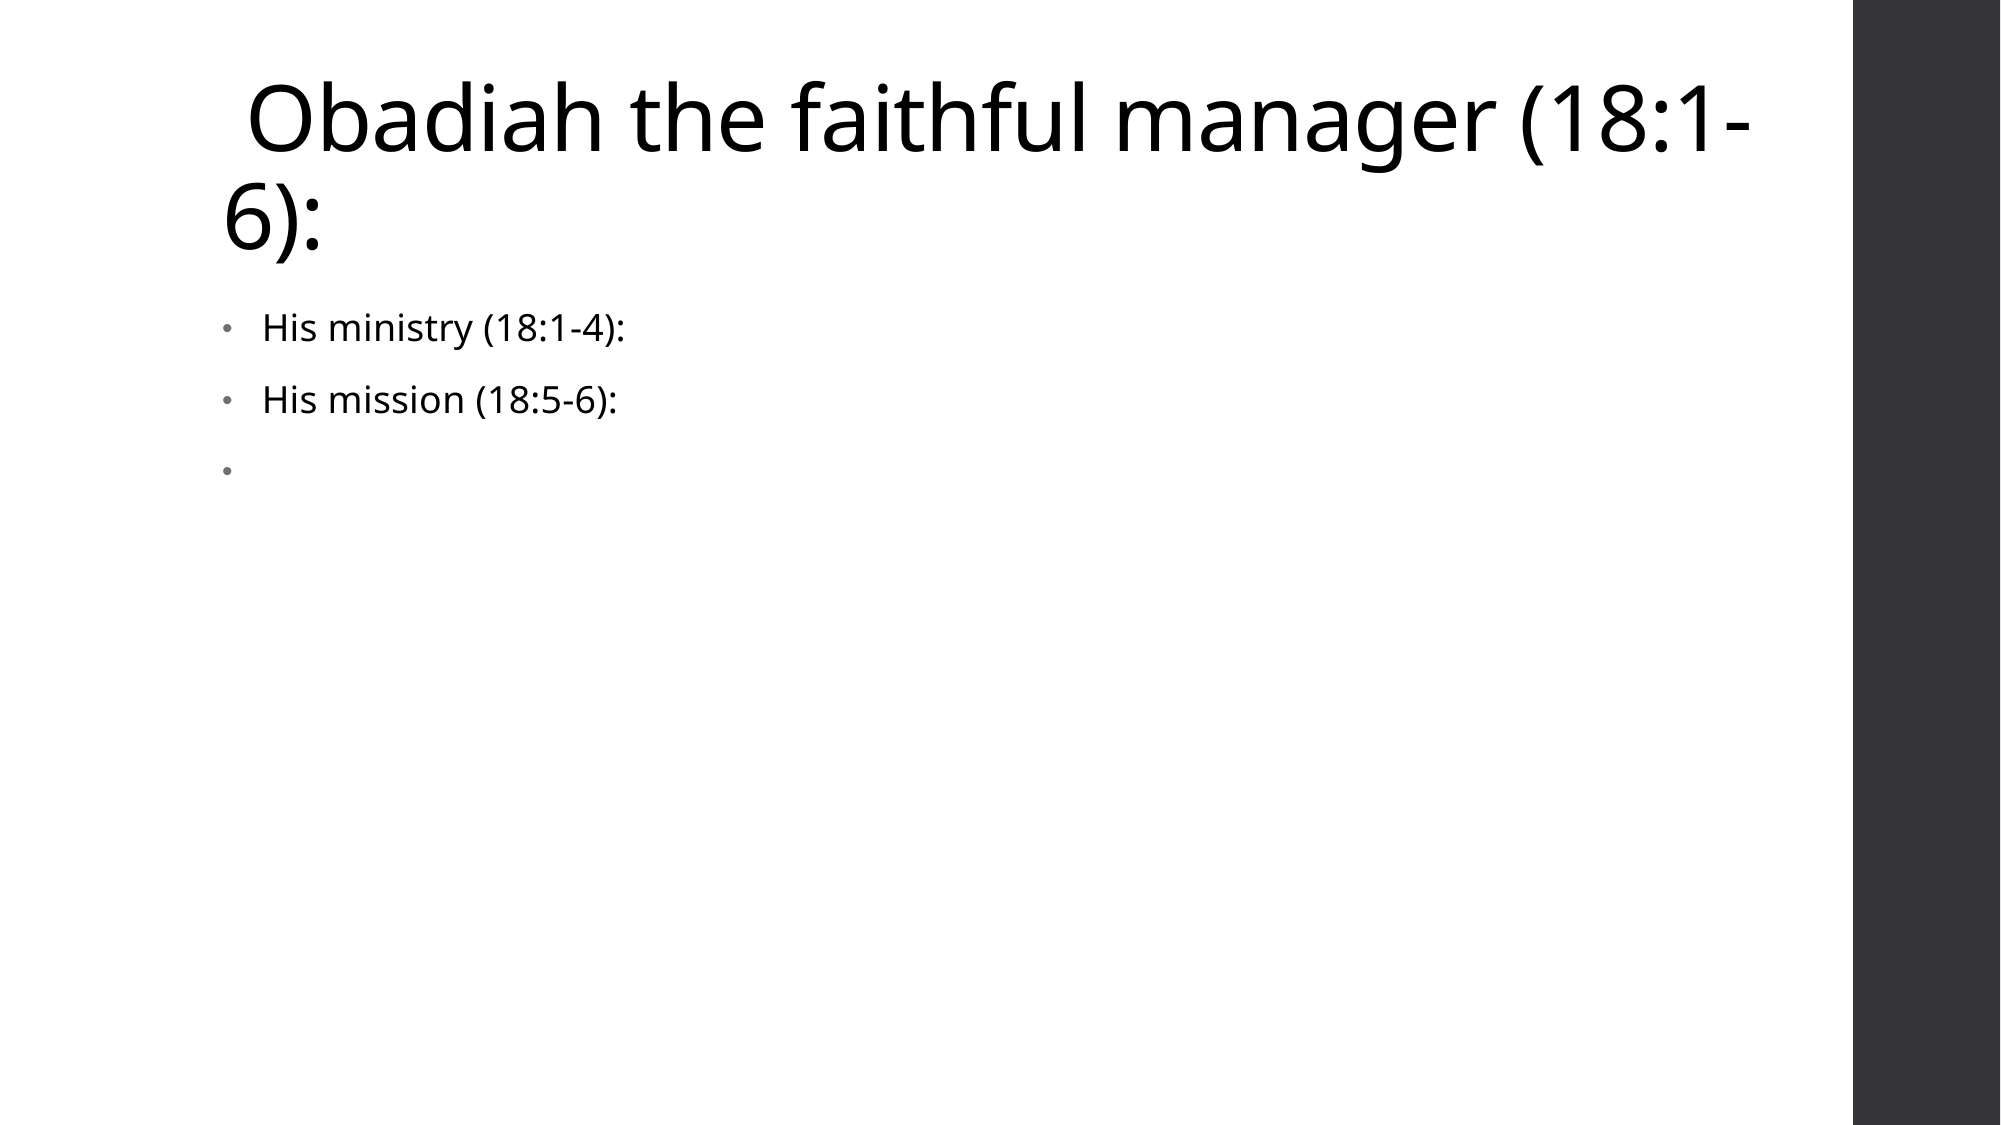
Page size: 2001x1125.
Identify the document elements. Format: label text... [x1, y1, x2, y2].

title Obadiah the faithful manager (18:1-6): [206, 60, 1797, 278]
list His ministry (18:1-4): His mission (18:5-6): [206, 299, 1617, 1014]
